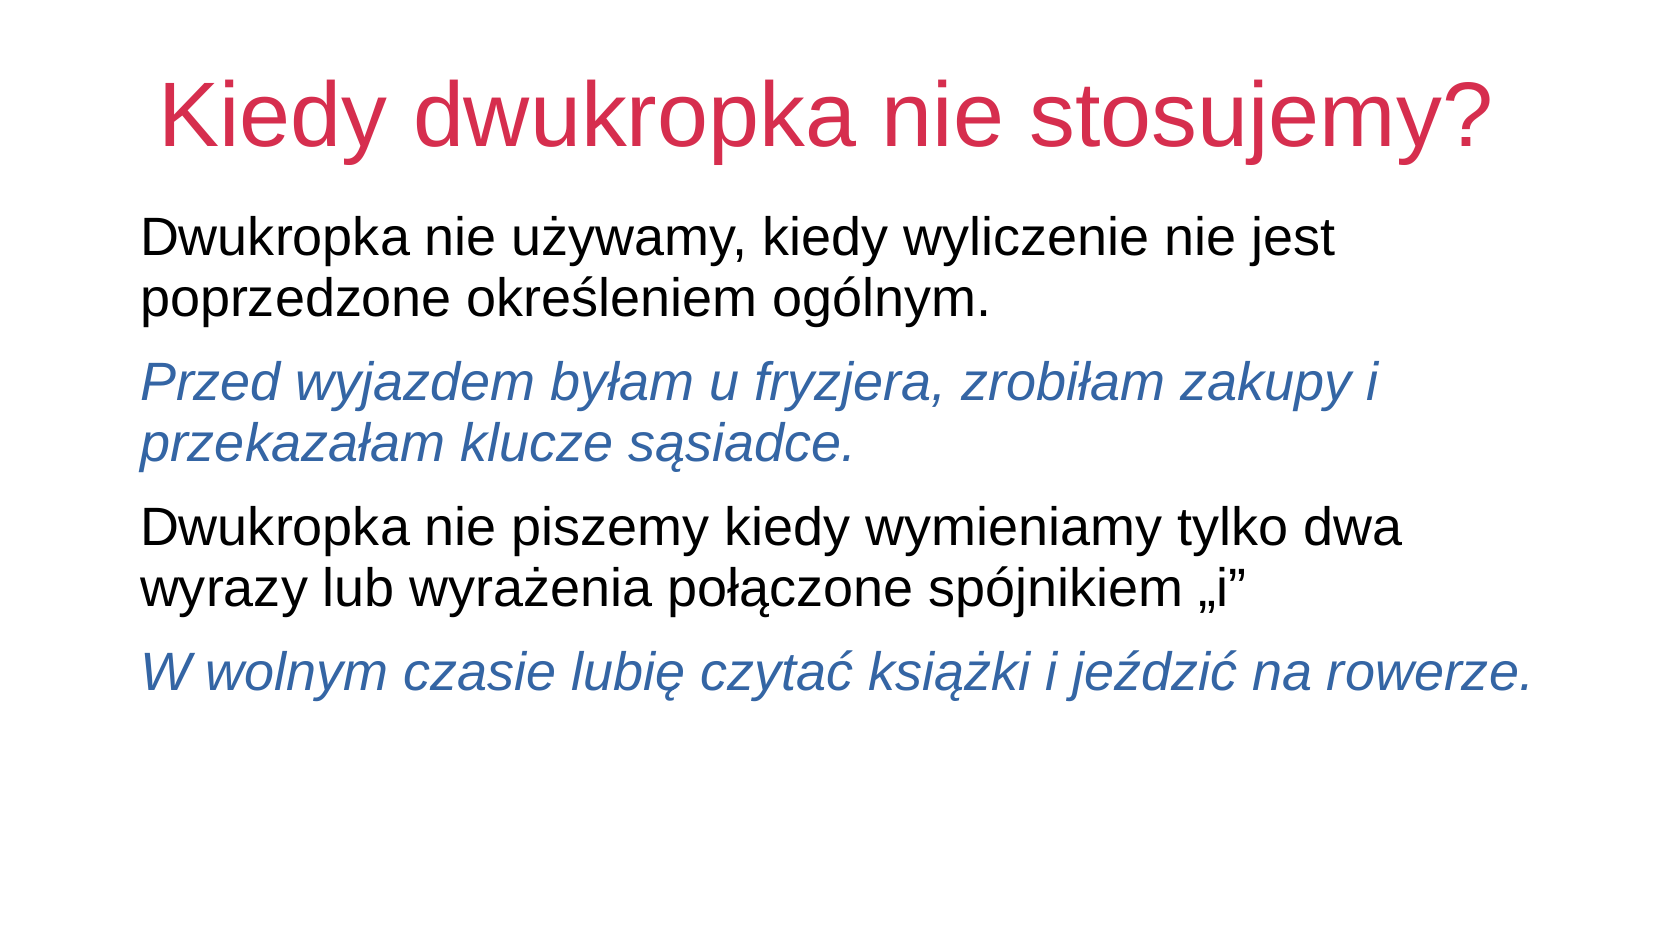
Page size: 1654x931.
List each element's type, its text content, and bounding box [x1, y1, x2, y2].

list Dwukropka nie używamy, kiedy wyliczenie nie jest poprzedzone określeniem ogólnym. Przed wyjazdem byłam u fryzjera, zrobiłam zakupy i przekazałam klucze sąsiadce. Dwukropka nie piszemy kiedy wymieniamy tylko dwa wyrazy lub wyrażenia połączone spójnikiem „i” W wolnym czasie lubię czytać książki i jeździć na rowerze. [82, 206, 1571, 747]
title Kiedy dwukropka nie stosujemy? [82, 37, 1571, 193]
